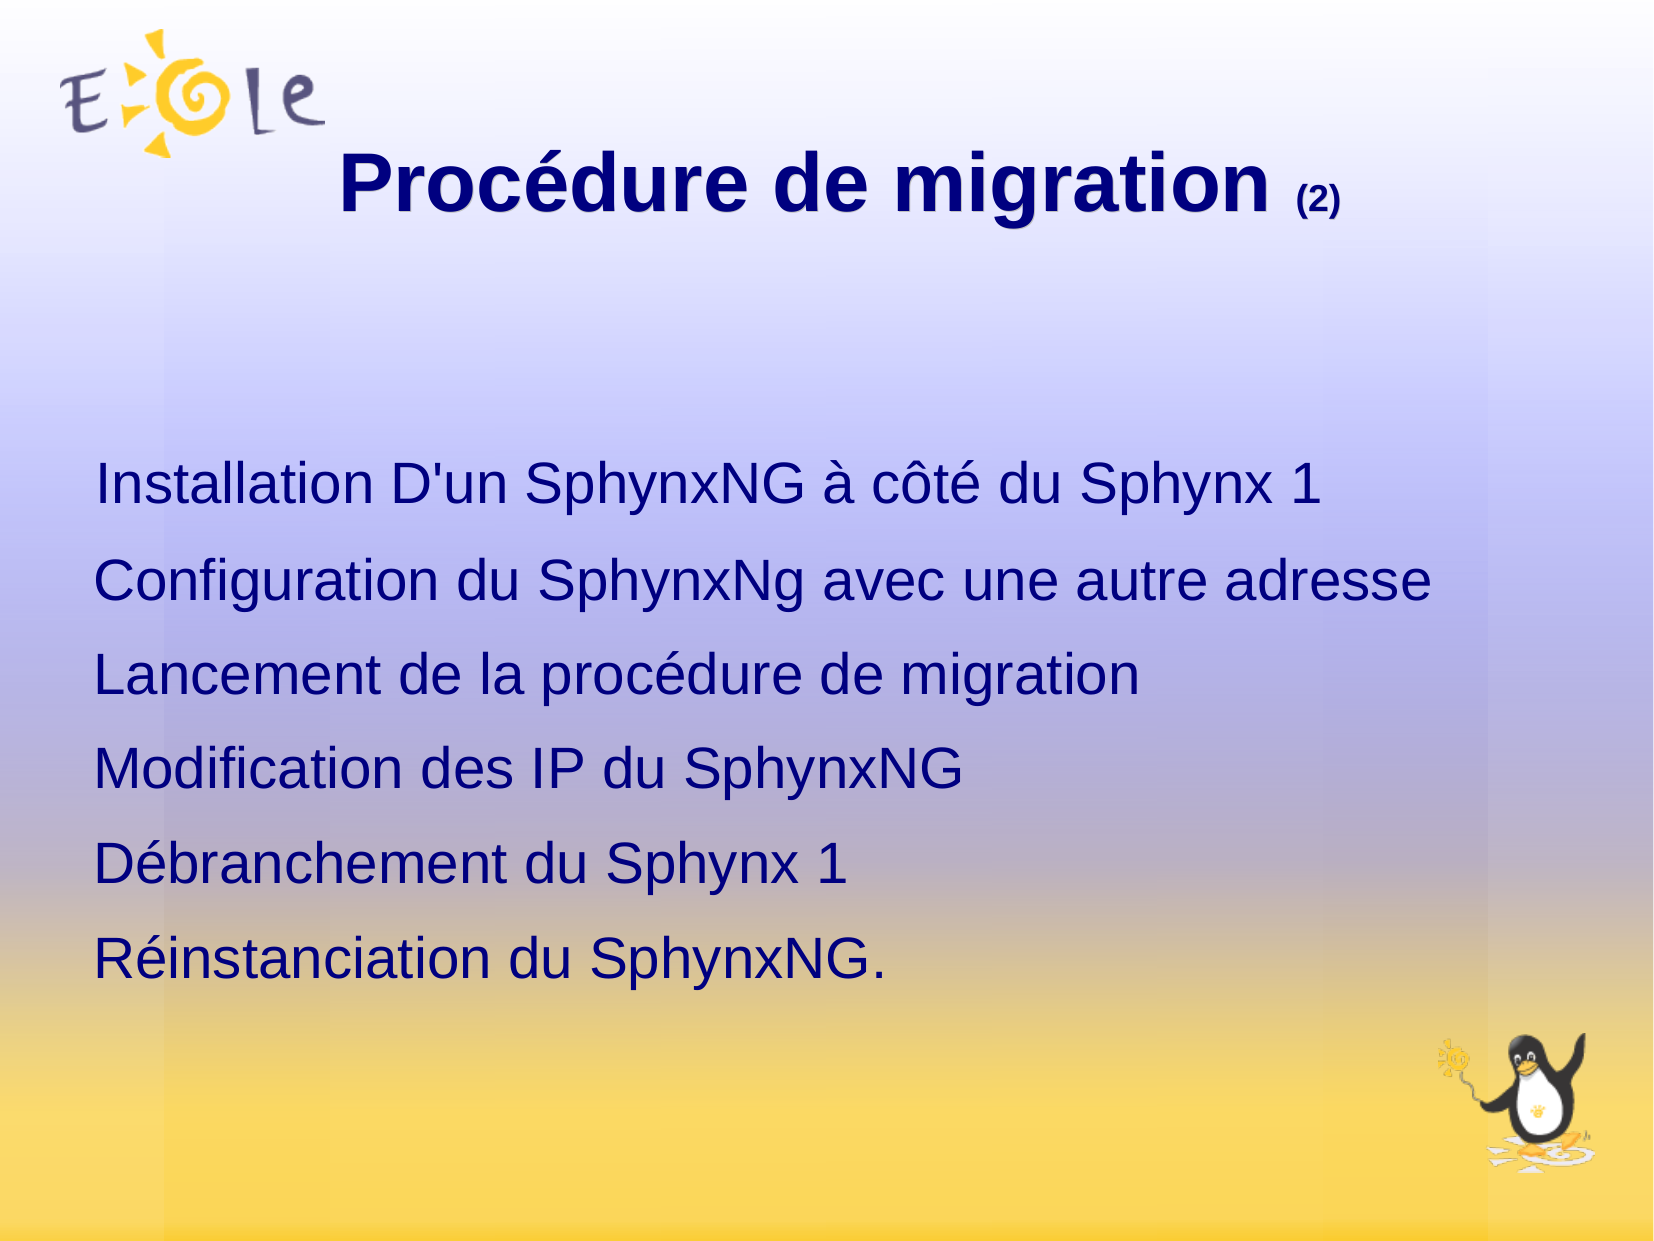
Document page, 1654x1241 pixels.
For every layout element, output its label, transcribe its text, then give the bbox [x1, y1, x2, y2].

text_box Procédure de migration (2) [323, 128, 1380, 251]
list Installation D'un SphynxNG à côté du Sphynx 1 Configuration du SphynxNg avec une autre adresse Lancement de la procédure de migration Modification des IP du SphynxNG Débranchement du Sphynx 1 Réinstanciation du SphynxNG. [76, 442, 1566, 1152]
picture [0, 0, 1654, 1241]
